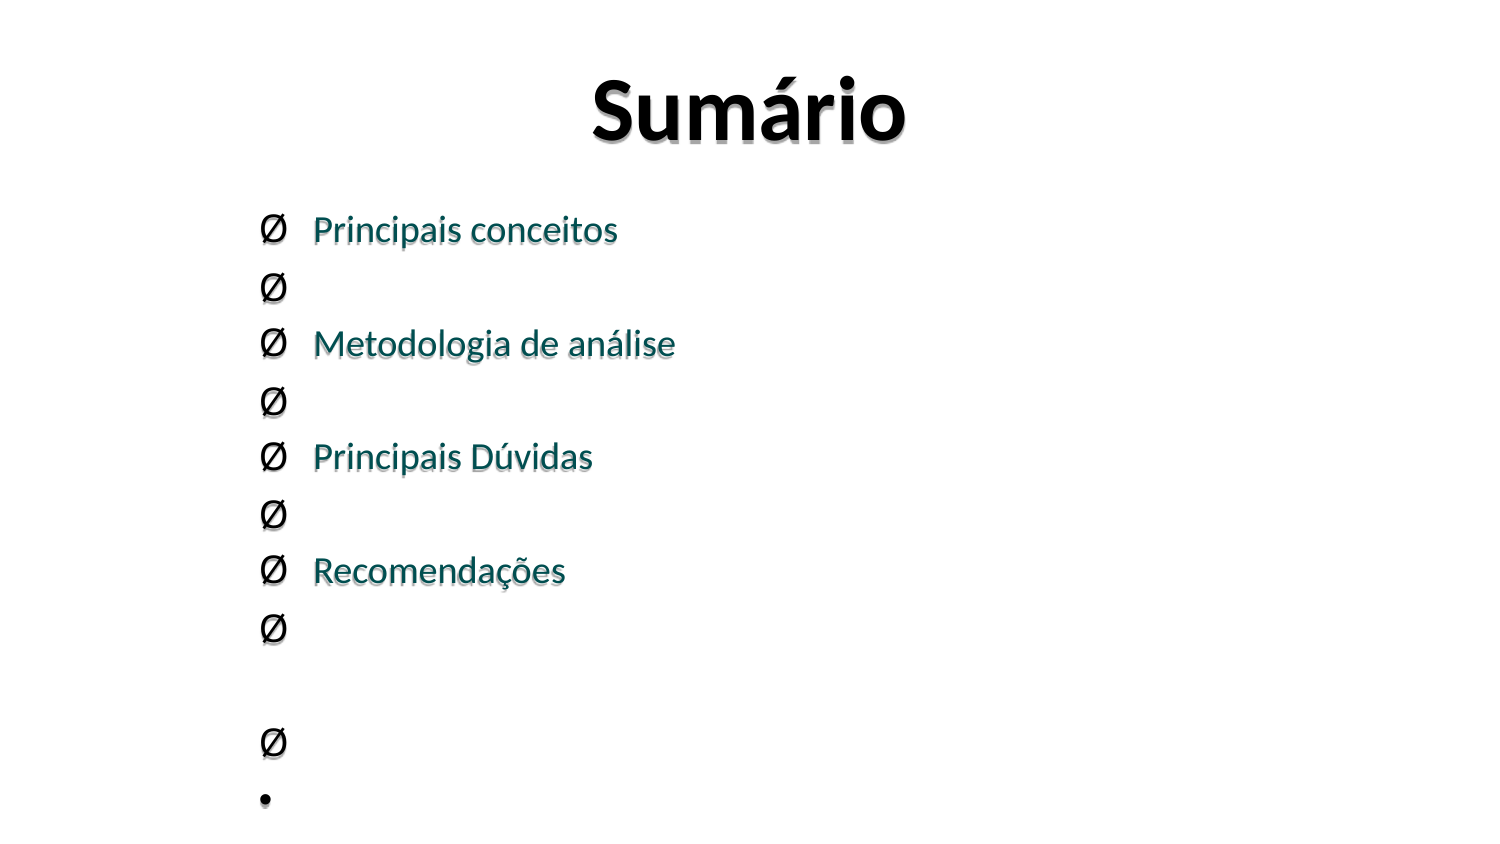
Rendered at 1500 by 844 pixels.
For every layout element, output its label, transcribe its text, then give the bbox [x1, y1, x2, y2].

list Principais conceitos Metodologia de análise Principais Dúvidas Recomendações [243, 201, 1257, 602]
title Sumário [75, 33, 1426, 175]
